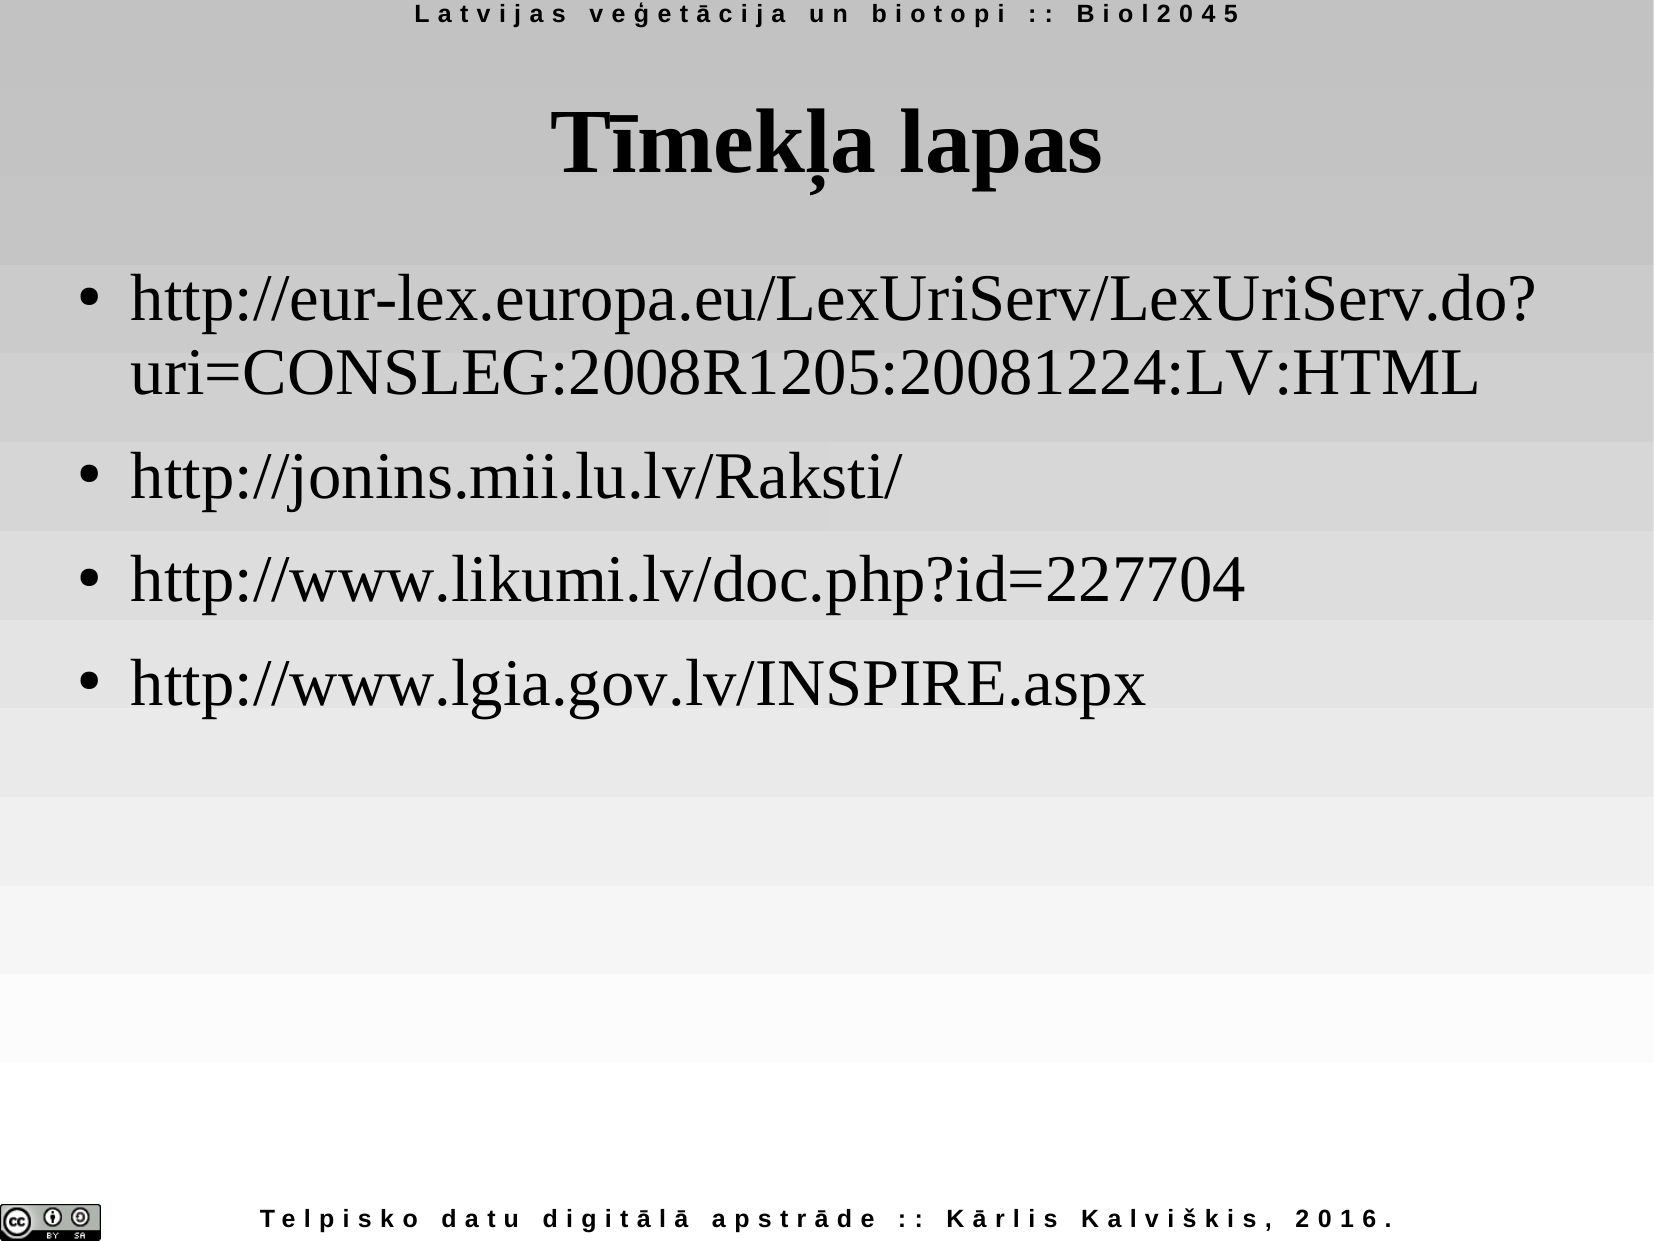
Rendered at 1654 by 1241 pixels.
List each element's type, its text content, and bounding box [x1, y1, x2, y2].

picture [0, 0, 1654, 1241]
title Tīmekļa lapas [59, 37, 1596, 246]
list http://eur-lex.europa.eu/LexUriServ/LexUriServ.do?uri=CONSLEG:2008R1205:20081224:LV:HTML http://jonins.mii.lu.lv/Raksti/ http://www.likumi.lv/doc.php?id=227704 http://www.lgia.gov.lv/INSPIRE.aspx [59, 261, 1596, 981]
